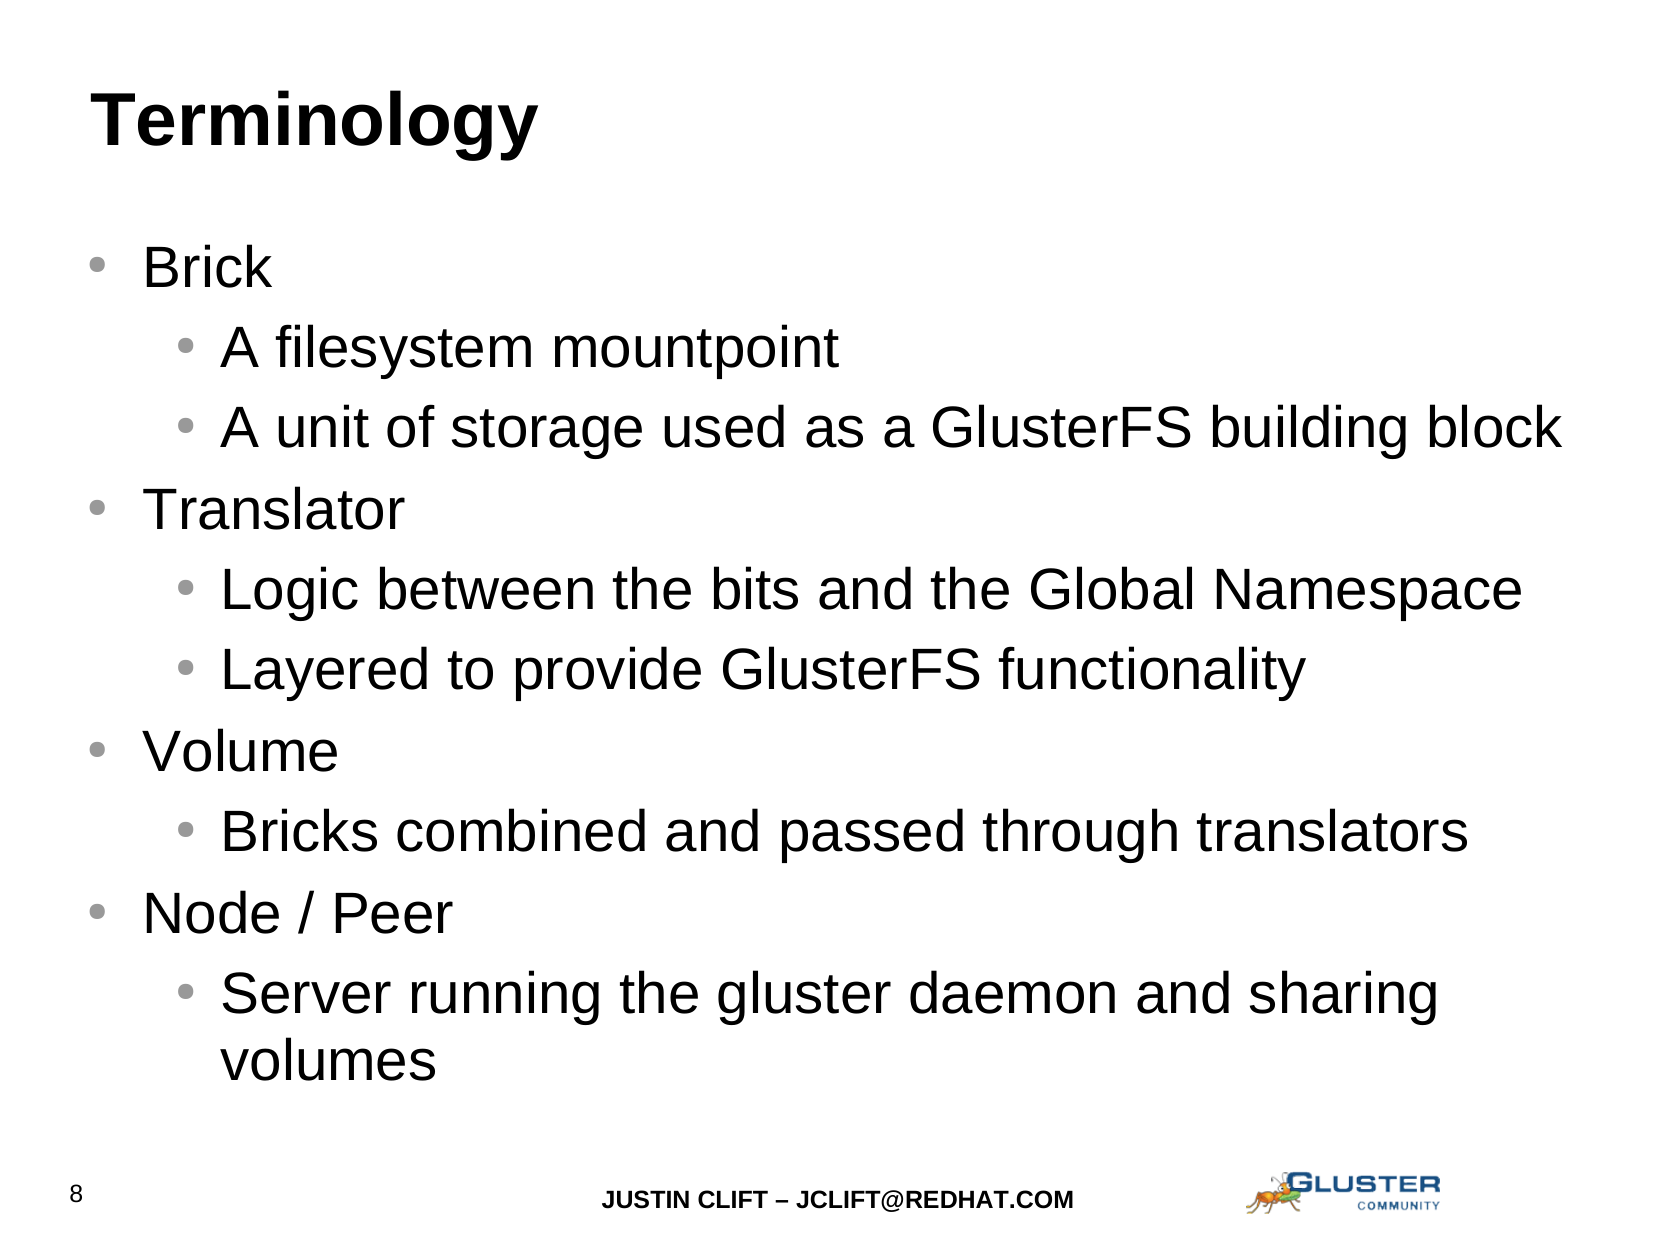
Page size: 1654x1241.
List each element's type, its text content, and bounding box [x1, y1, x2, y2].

title Terminology [90, 15, 1579, 223]
picture [1246, 1170, 1440, 1215]
list Brick A filesystem mountpoint A unit of storage used as a GlusterFS building block Translator Logic between the bits and the Global Namespace Layered to provide GlusterFS functionality Volume Bricks combined and passed through translators Node / Peer Server running the gluster daemon and sharing volumes [86, 232, 1576, 1111]
